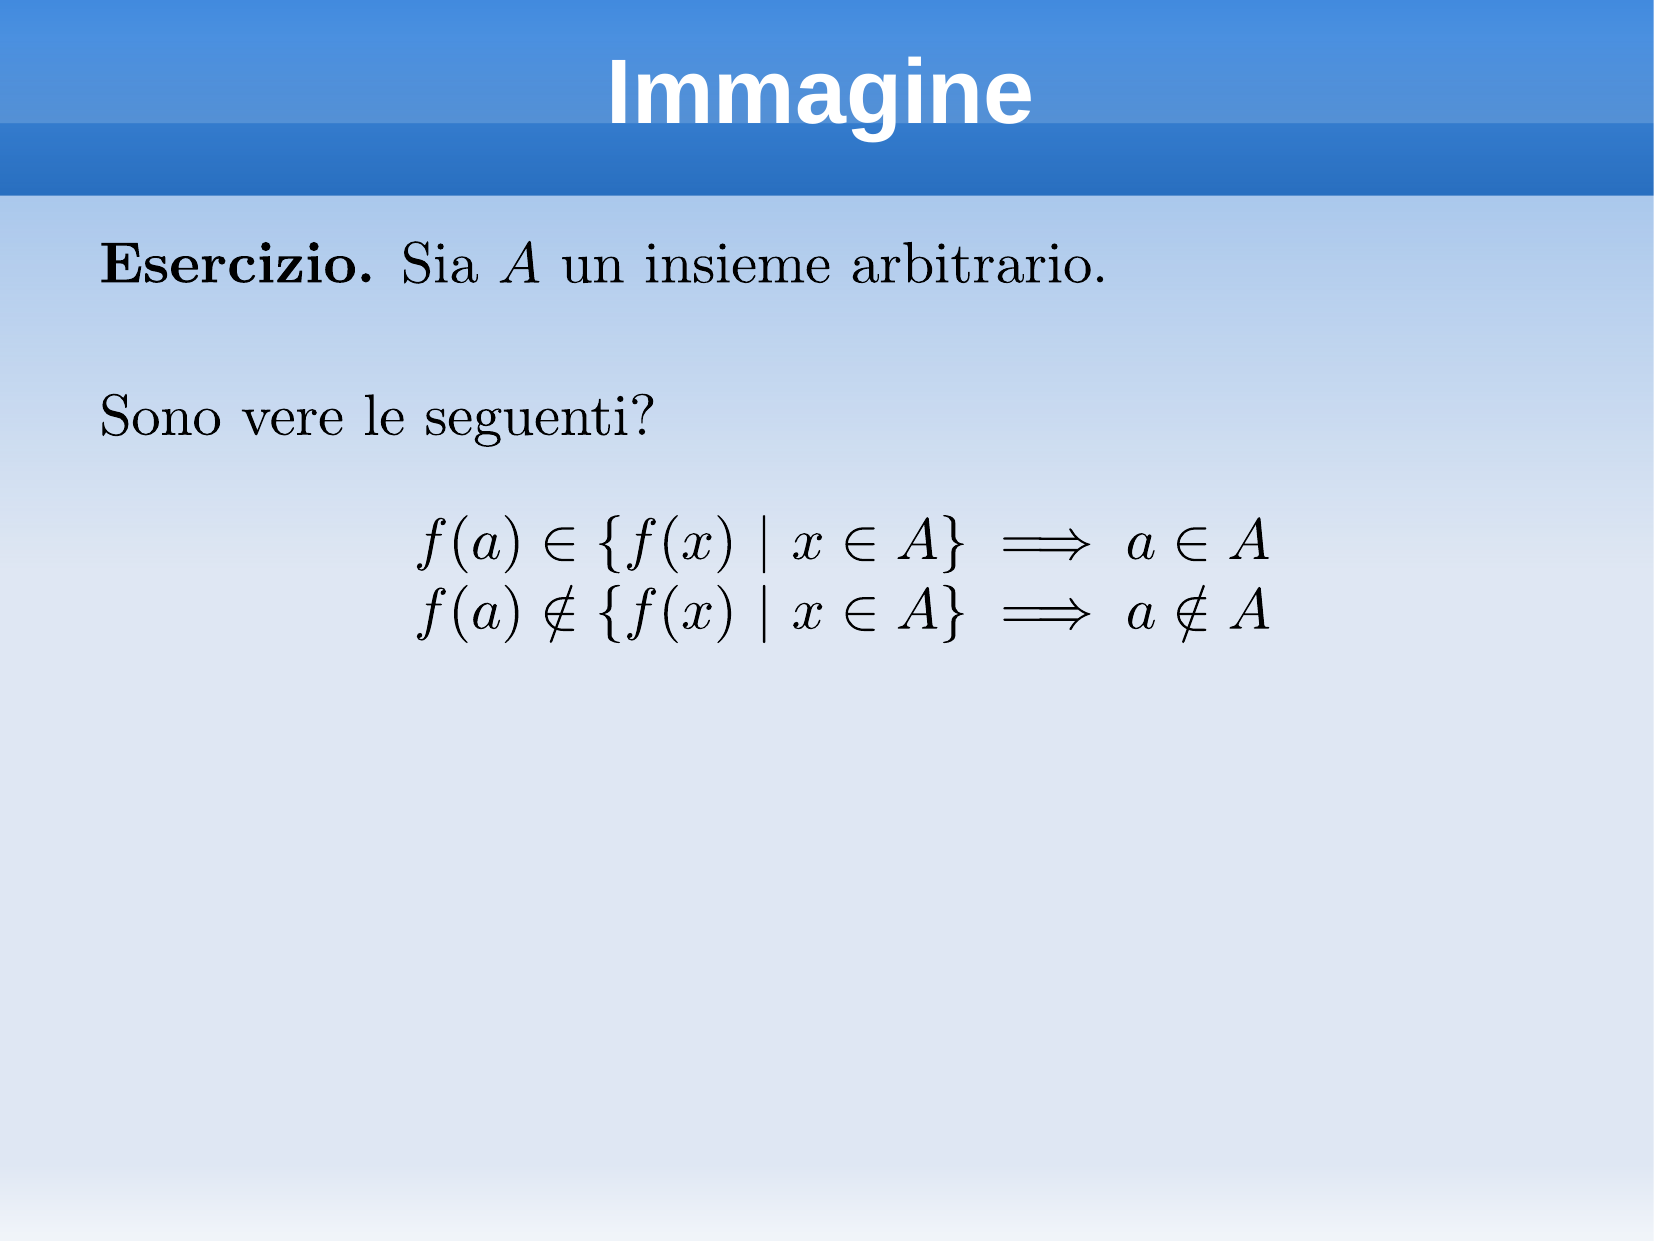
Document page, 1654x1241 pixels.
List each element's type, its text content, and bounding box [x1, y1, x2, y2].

picture [0, 0, 1654, 1241]
text_box [99, 240, 1271, 644]
title Immagine [76, 0, 1565, 196]
